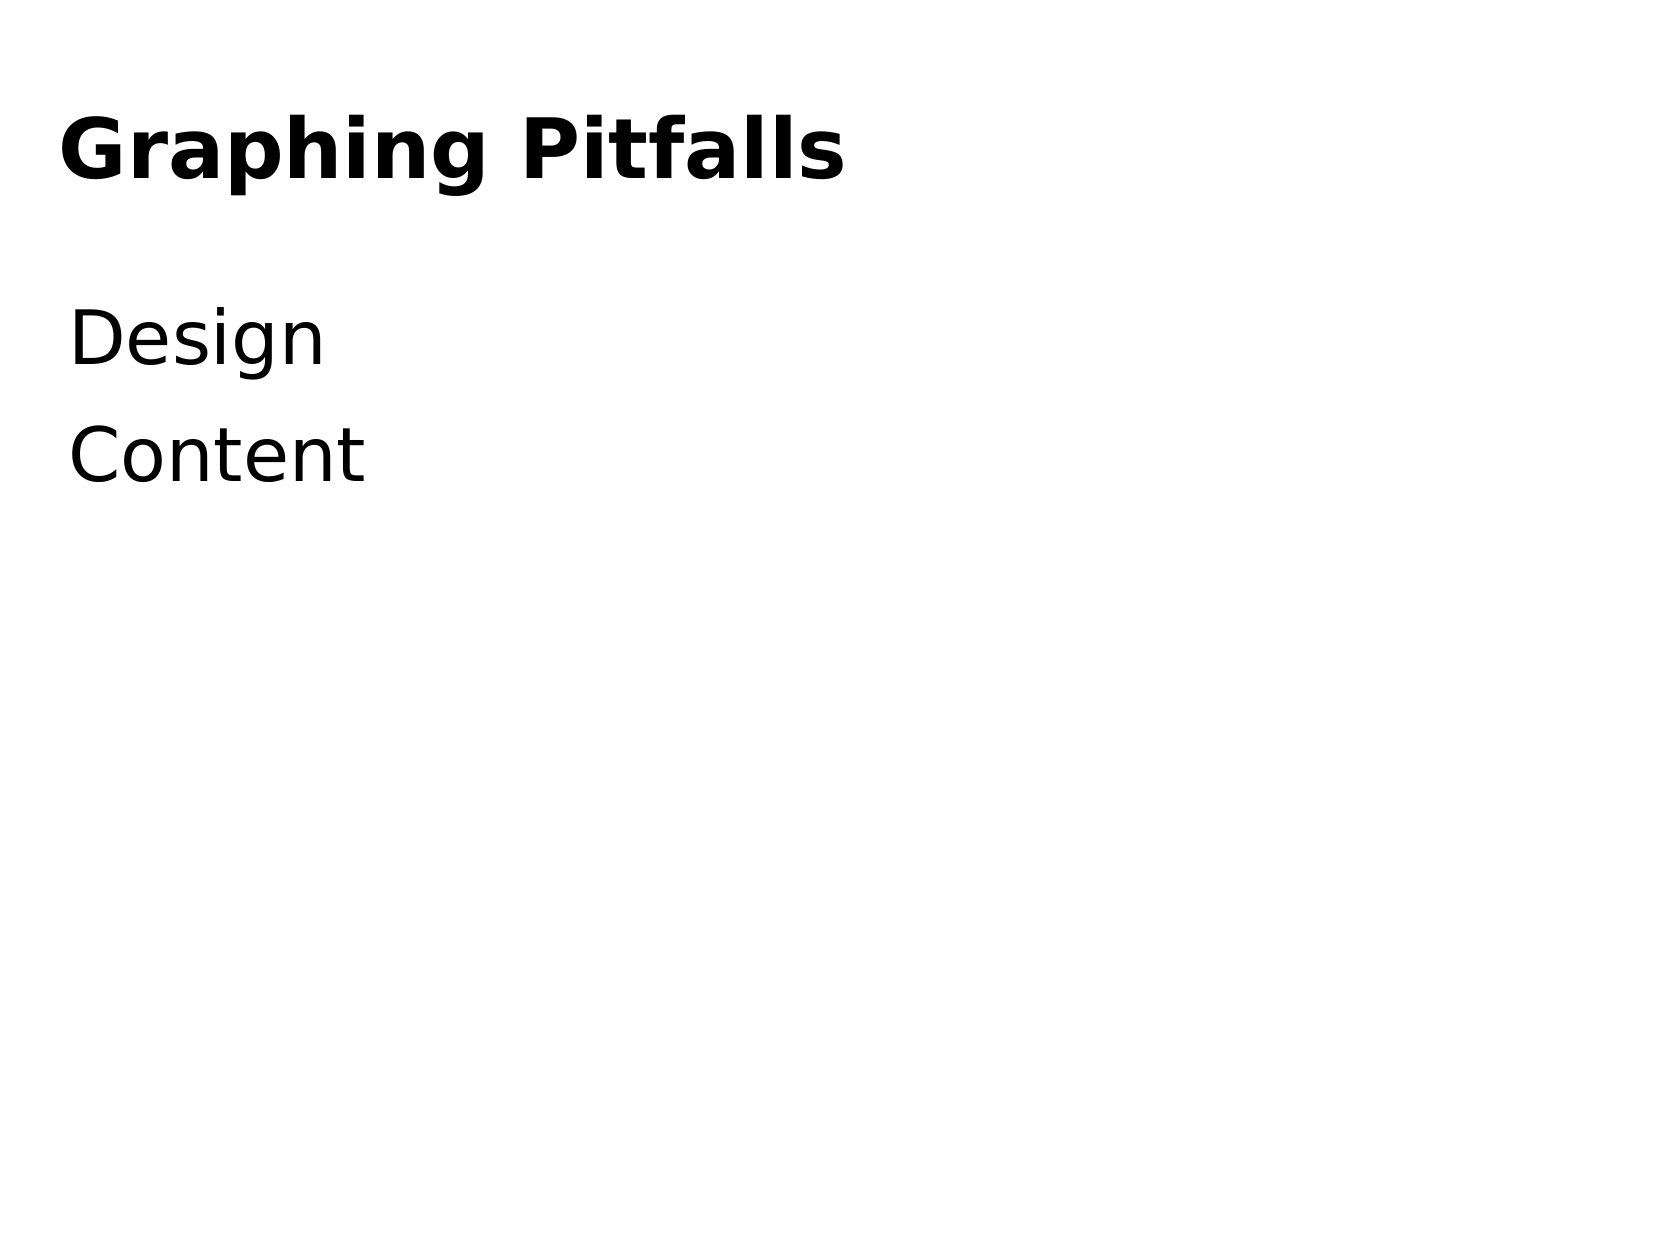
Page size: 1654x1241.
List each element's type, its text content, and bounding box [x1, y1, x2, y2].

title Graphing Pitfalls [59, 75, 1607, 225]
list Design Content [50, 295, 1571, 1099]
